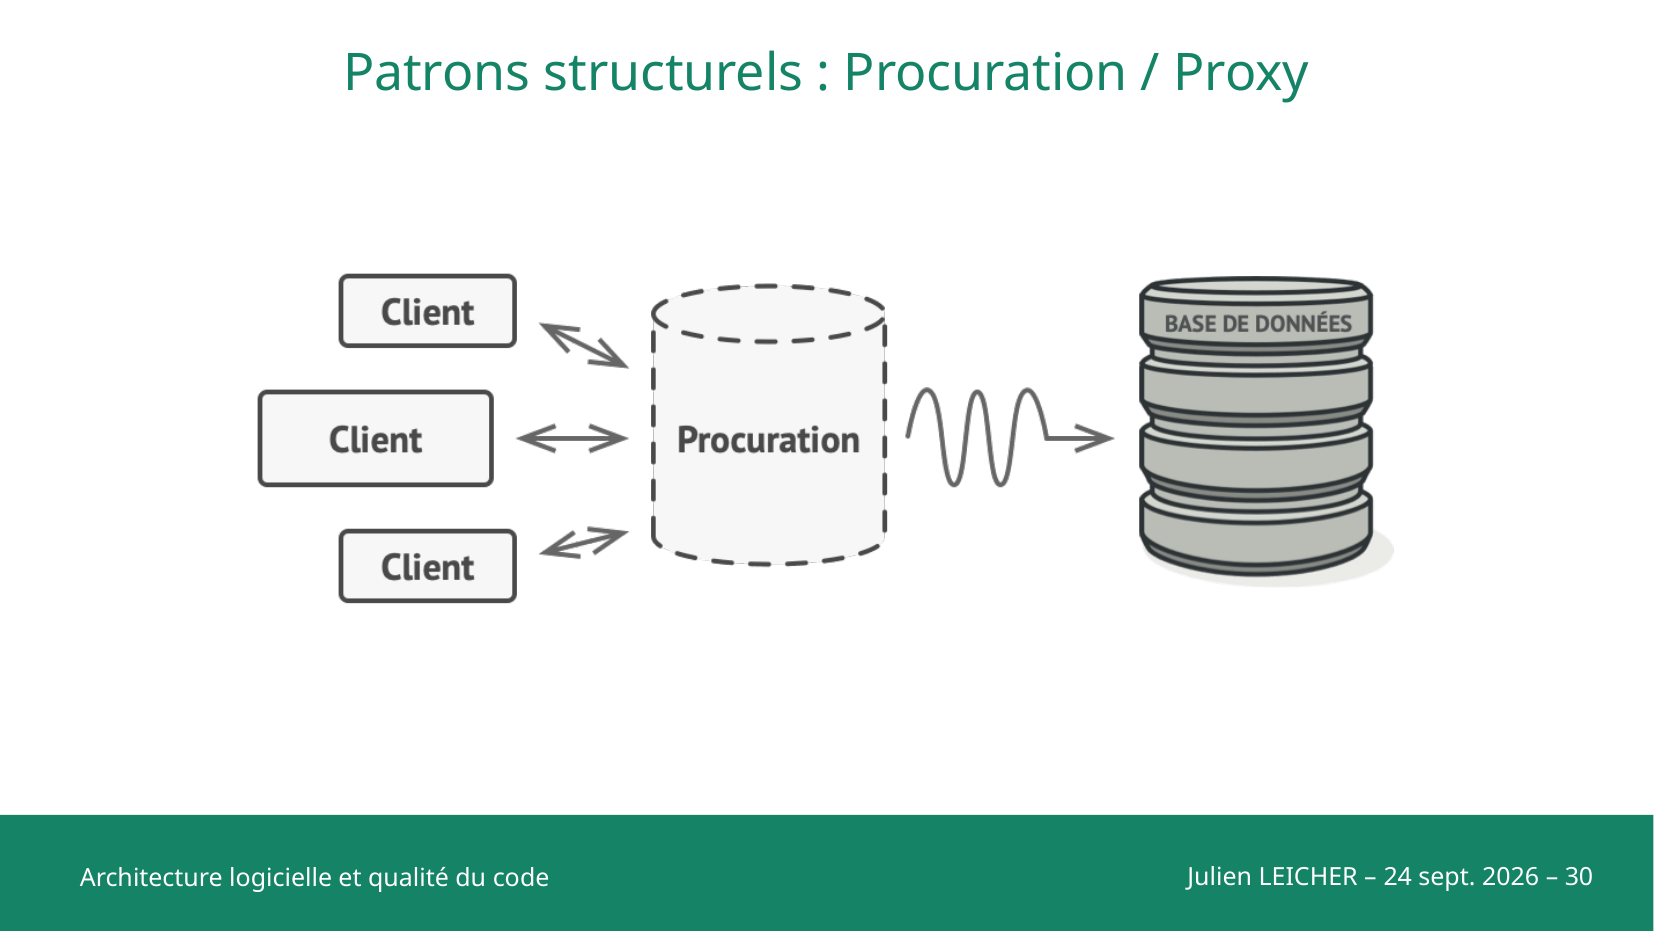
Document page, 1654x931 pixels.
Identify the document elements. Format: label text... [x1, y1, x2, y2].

text_box Architecture logicielle et qualité du code [64, 852, 798, 898]
text_box Julien LEICHER – 22 mars 2022 – <number> [0, 814, 1654, 931]
picture [237, 253, 1417, 624]
text_box Patrons structurels : Procuration / Proxy [0, 27, 1654, 113]
